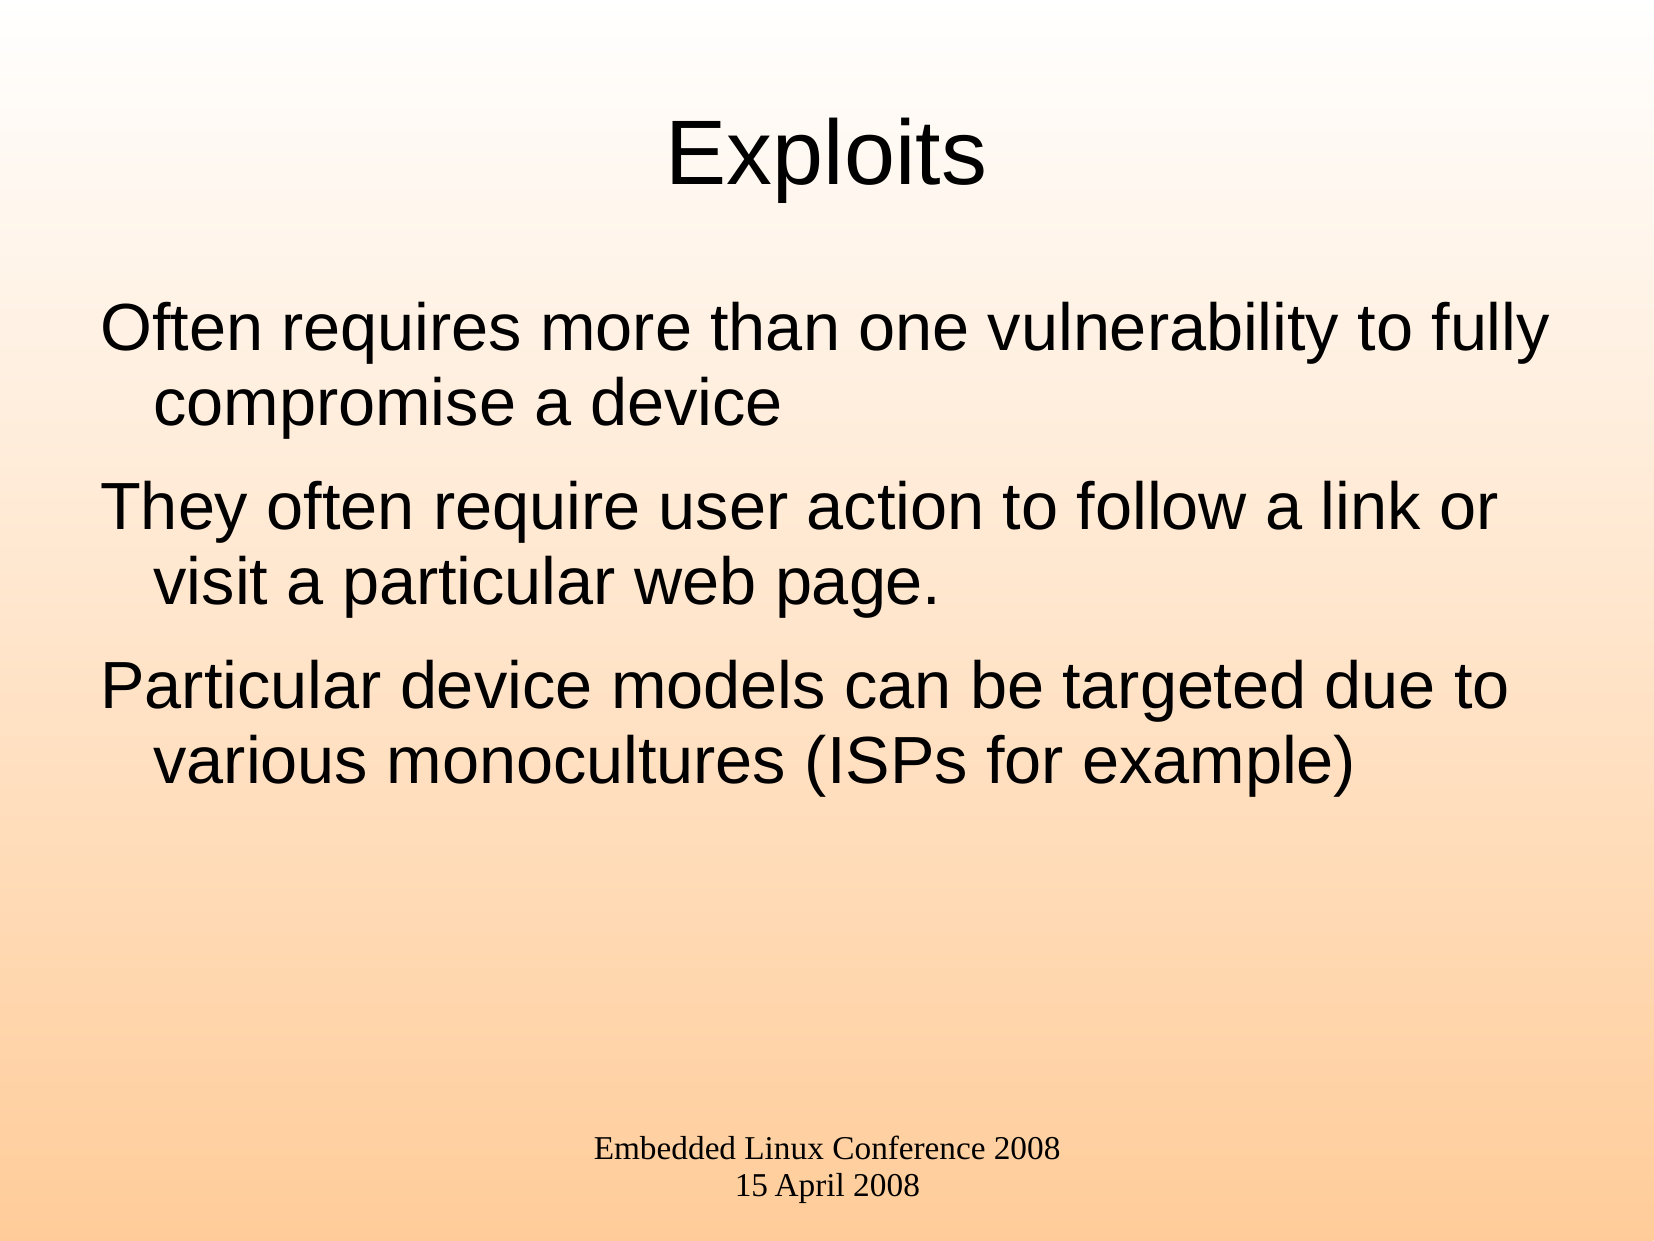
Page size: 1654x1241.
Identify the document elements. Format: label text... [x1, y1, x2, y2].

title Exploits [82, 56, 1571, 250]
list Often requires more than one vulnerability to fully compromise a device They often require user action to follow a link or visit a particular web page. Particular device models can be targeted due to various monocultures (ISPs for example) [82, 290, 1571, 1094]
